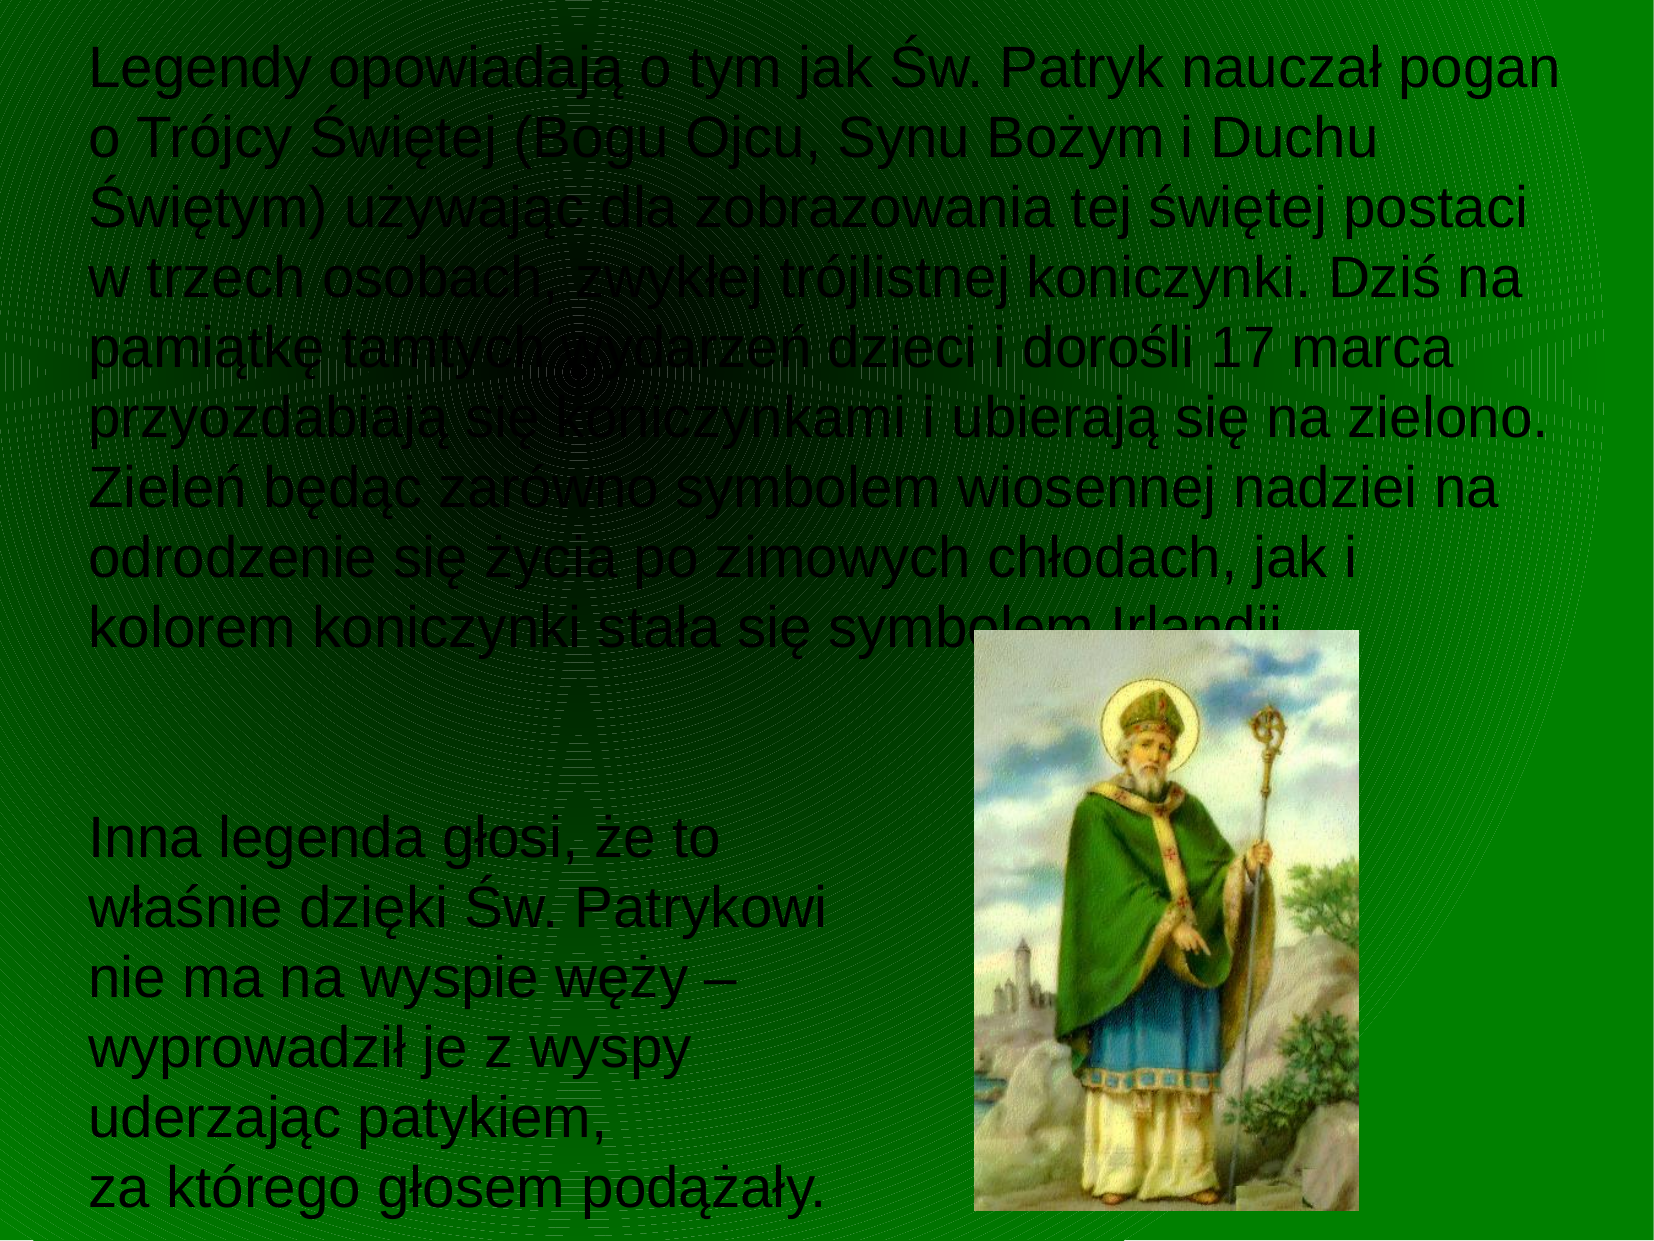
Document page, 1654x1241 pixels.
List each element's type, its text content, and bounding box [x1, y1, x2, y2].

picture [974, 630, 1359, 1211]
title Legendy opowiadają o tym jak Św. Patryk nauczał pogan o Trójcy Świętej (Bogu Ojcu, Synu Bożym i Duchu Świętym) używając dla zobrazowania tej świętej postaci w trzech osobach, zwykłej trójlistnej koniczynki. Dziś na pamiątkę tamtych wydarzeń dzieci i dorośli 17 marca przyozdabiają się koniczynkami i ubierają się na zielono. Zieleń będąc zarówno symbolem wiosennej nadziei na odrodzenie się życia po zimowych chłodach, jak i kolorem koniczynki stała się symbolem Irlandii. Inna legenda głosi, że to właśnie dzięki Św. Patrykowi nie ma na wyspie węży – wyprowadził je z wyspy uderzając patykiem, za którego głosem podążały. [88, 29, 1577, 1131]
